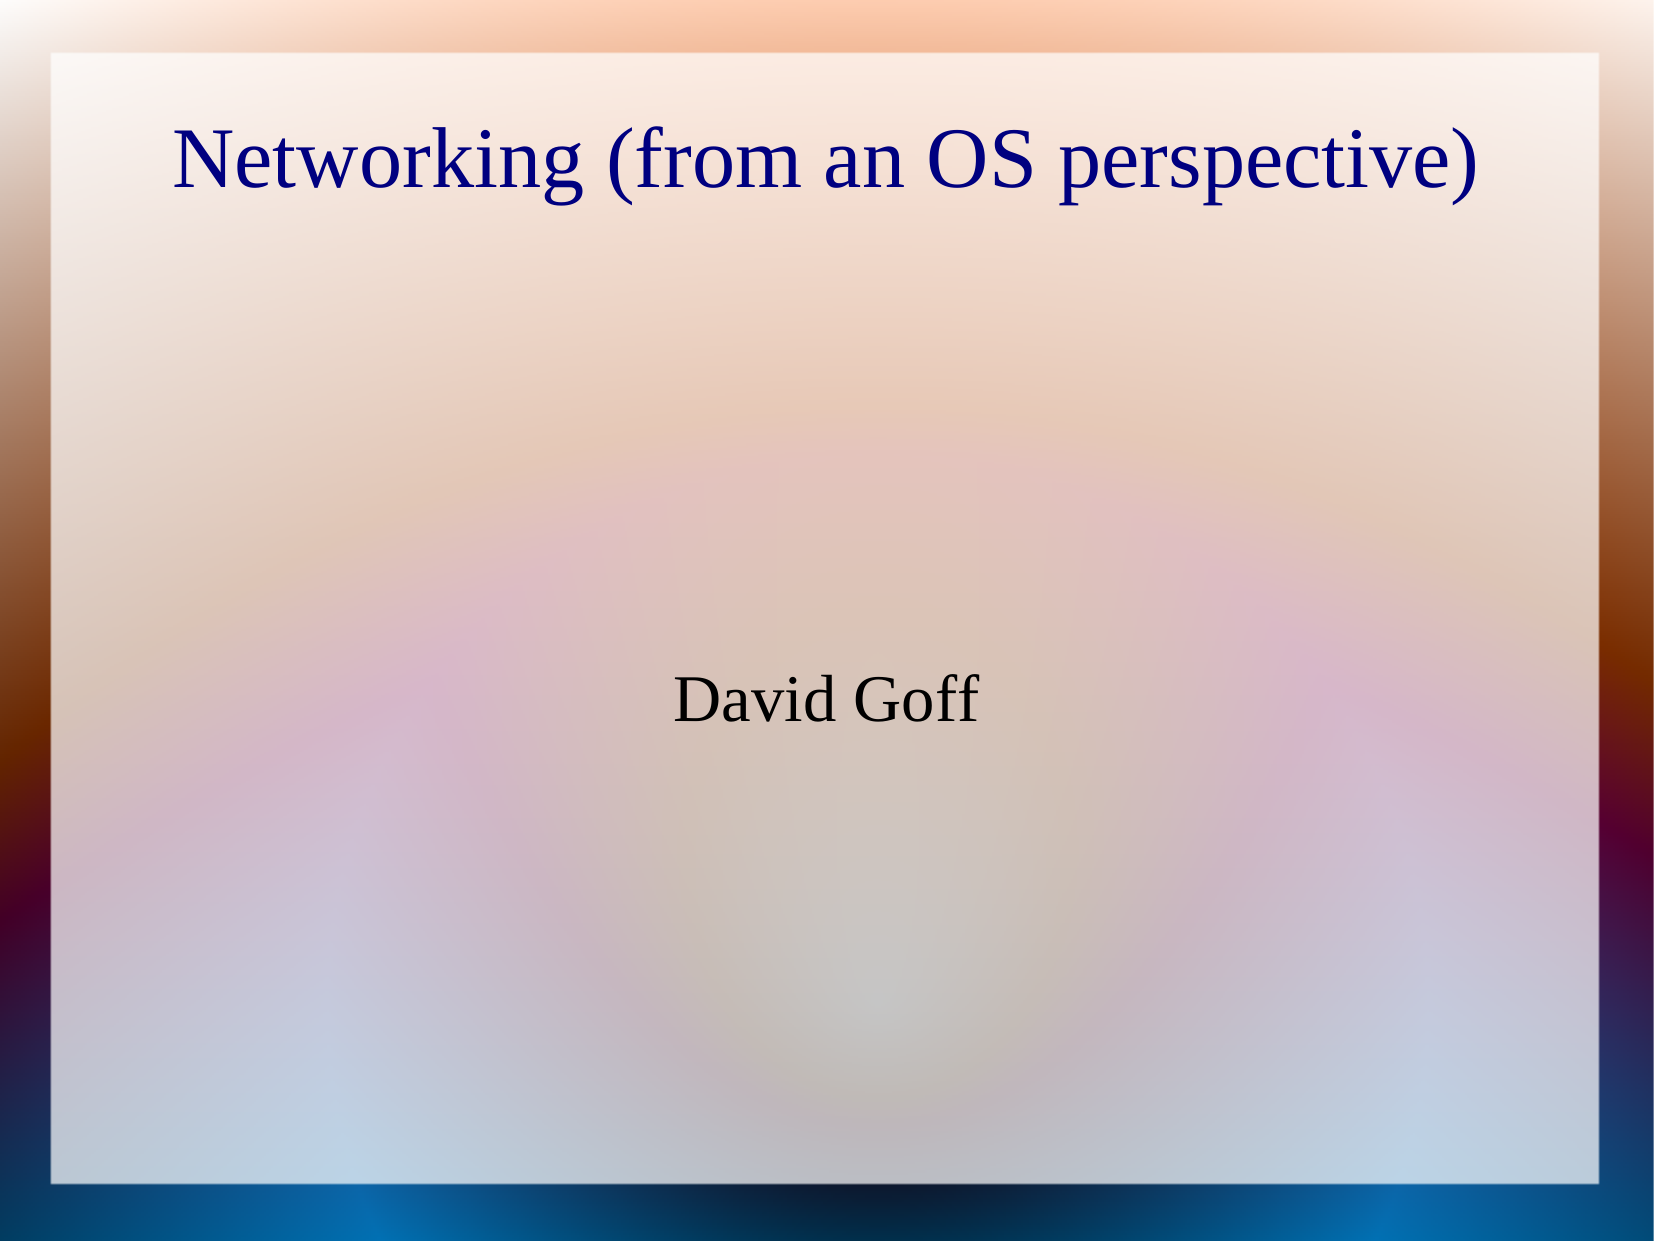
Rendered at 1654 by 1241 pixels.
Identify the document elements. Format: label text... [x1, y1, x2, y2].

title Networking (from an OS perspective) [82, 55, 1571, 263]
subtitle David Goff [82, 290, 1571, 1109]
picture [0, 0, 1654, 1241]
